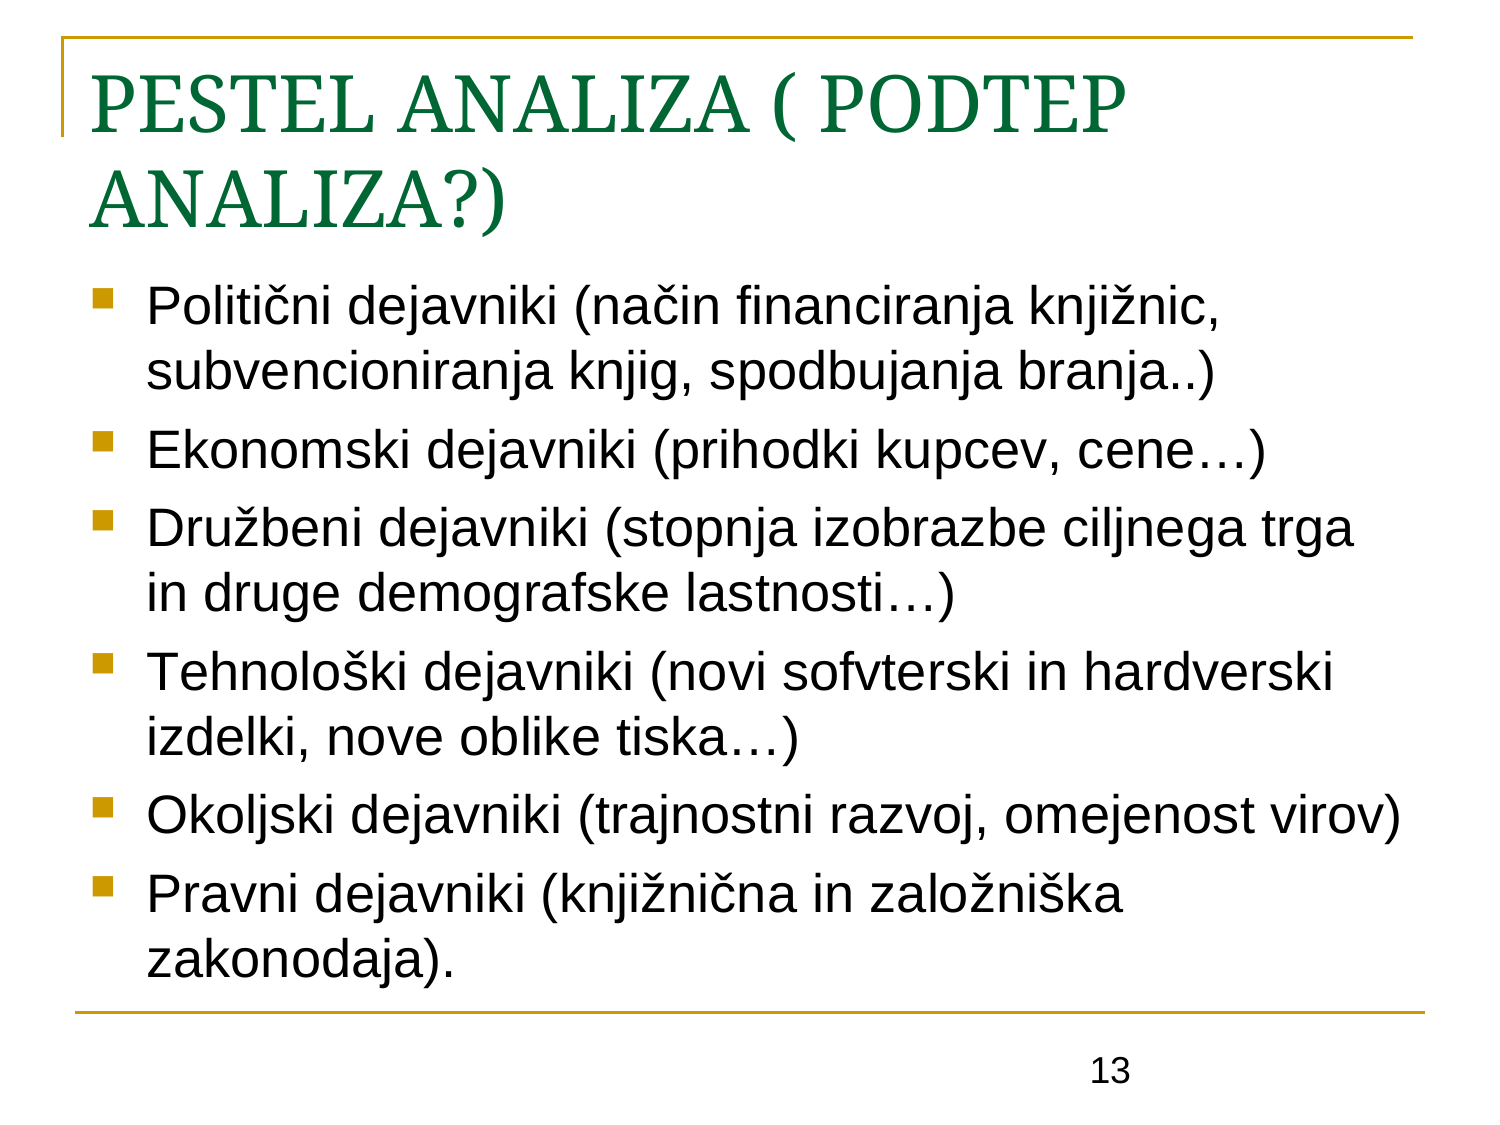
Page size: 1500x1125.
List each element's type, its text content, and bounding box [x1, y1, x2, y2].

title PESTEL ANALIZA ( PODTEP ANALIZA?) [75, 45, 1426, 252]
list Politični dejavniki (način financiranja knjižnic, subvencioniranja knjig, spodbujanja branja..) Ekonomski dejavniki (prihodki kupcev, cene…) Družbeni dejavniki (stopnja izobrazbe ciljnega trga in druge demografske lastnosti…) Tehnološki dejavniki (novi sofvterski in hardverski izdelki, nove oblike tiska…) Okoljski dejavniki (trajnostni razvoj, omejenost virov) Pravni dejavniki (knjižnična in založniška zakonodaja). [75, 262, 1426, 1006]
